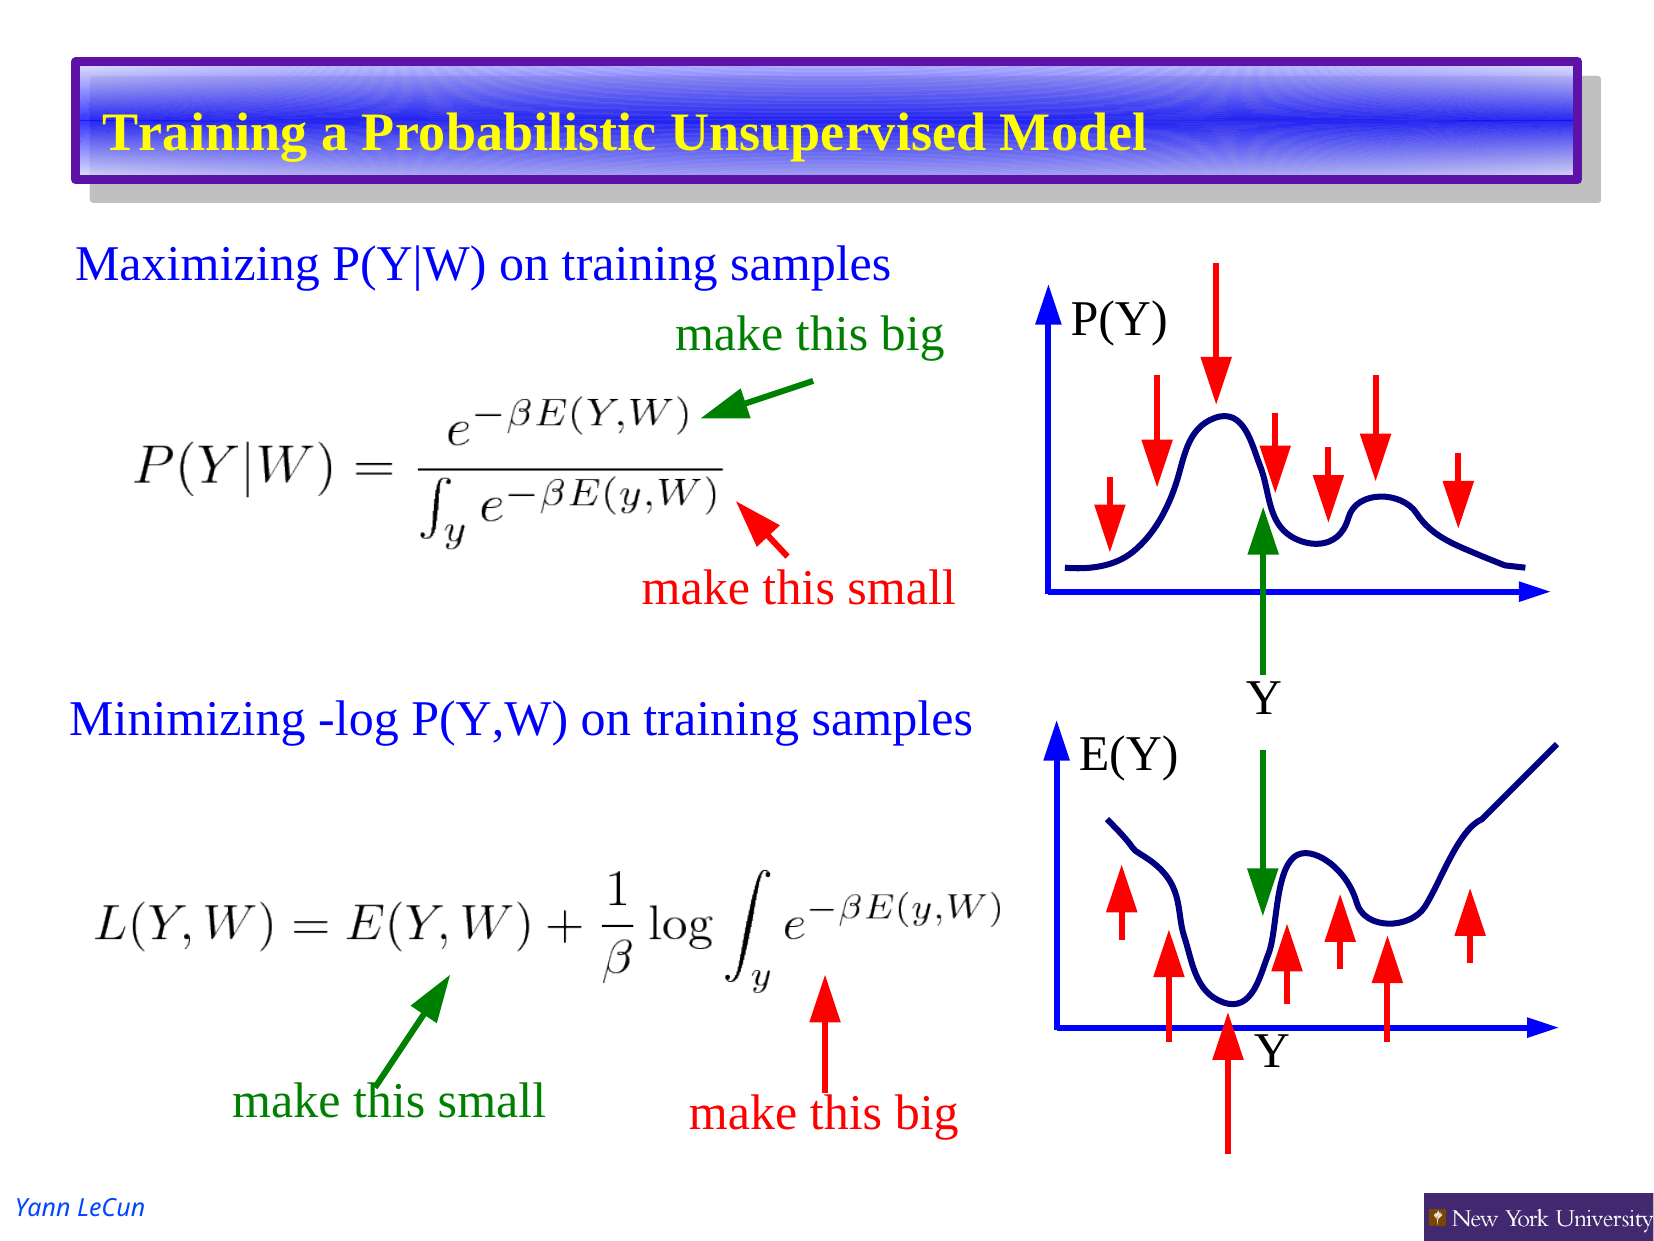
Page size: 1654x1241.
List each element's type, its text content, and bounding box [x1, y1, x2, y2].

text_box make this small [641, 559, 957, 629]
text_box Y [1251, 1020, 1294, 1096]
picture [128, 391, 729, 555]
text_box make this big [675, 305, 946, 376]
text_box make this big [688, 1085, 959, 1155]
text_box Maximizing P(Y|W) on training samples [75, 236, 893, 306]
text_box Y [1242, 666, 1285, 743]
title Training a Probabilistic Unsupervised Model [75, 61, 1578, 180]
text_box E(Y) [1075, 723, 1182, 799]
picture [1424, 1193, 1654, 1241]
text_box P(Y) [1067, 287, 1172, 363]
text_box make this small [232, 1073, 547, 1143]
picture [90, 865, 1005, 998]
text_box Minimizing -log P(Y,W) on training samples [69, 691, 974, 761]
